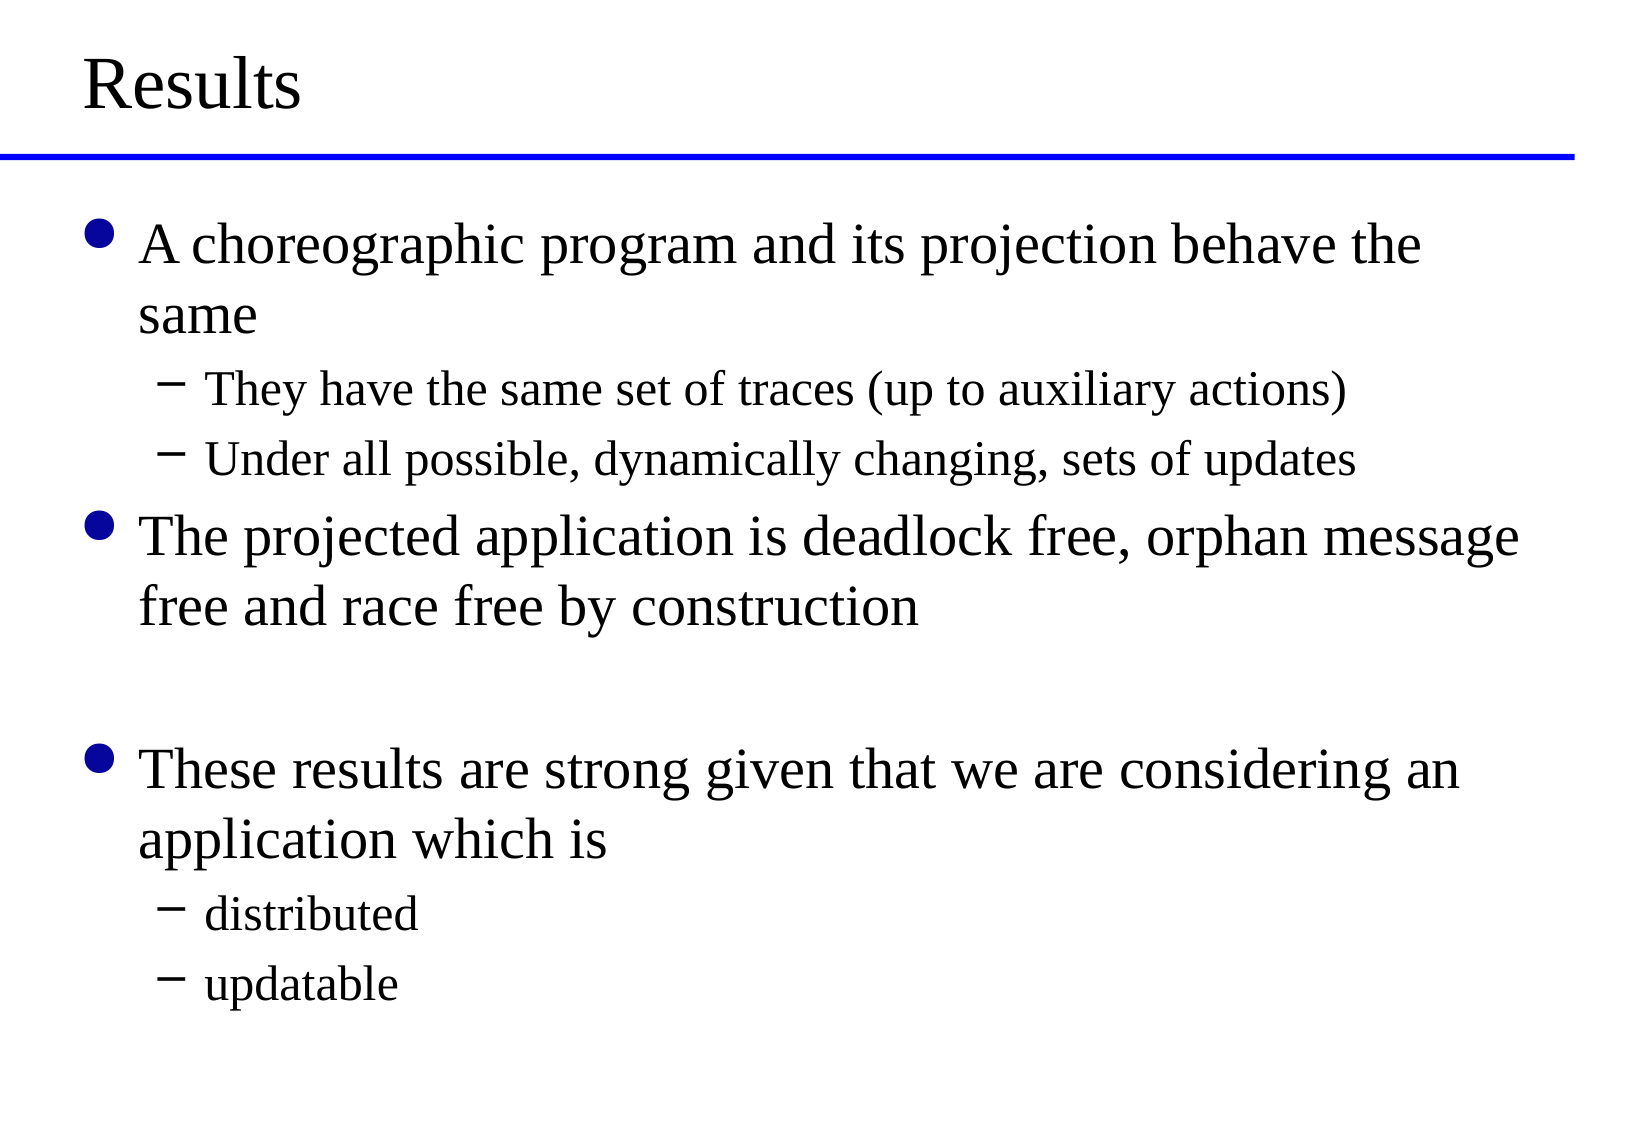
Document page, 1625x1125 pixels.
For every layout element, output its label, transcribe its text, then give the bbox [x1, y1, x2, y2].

title Results [67, 27, 1544, 131]
list A choreographic program and its projection behave the same They have the same set of traces (up to auxiliary actions) Under all possible, dynamically changing, sets of updates The projected application is deadlock free, orphan message free and race free by construction These results are strong given that we are considering an application which is distributed updatable [67, 198, 1546, 1061]
